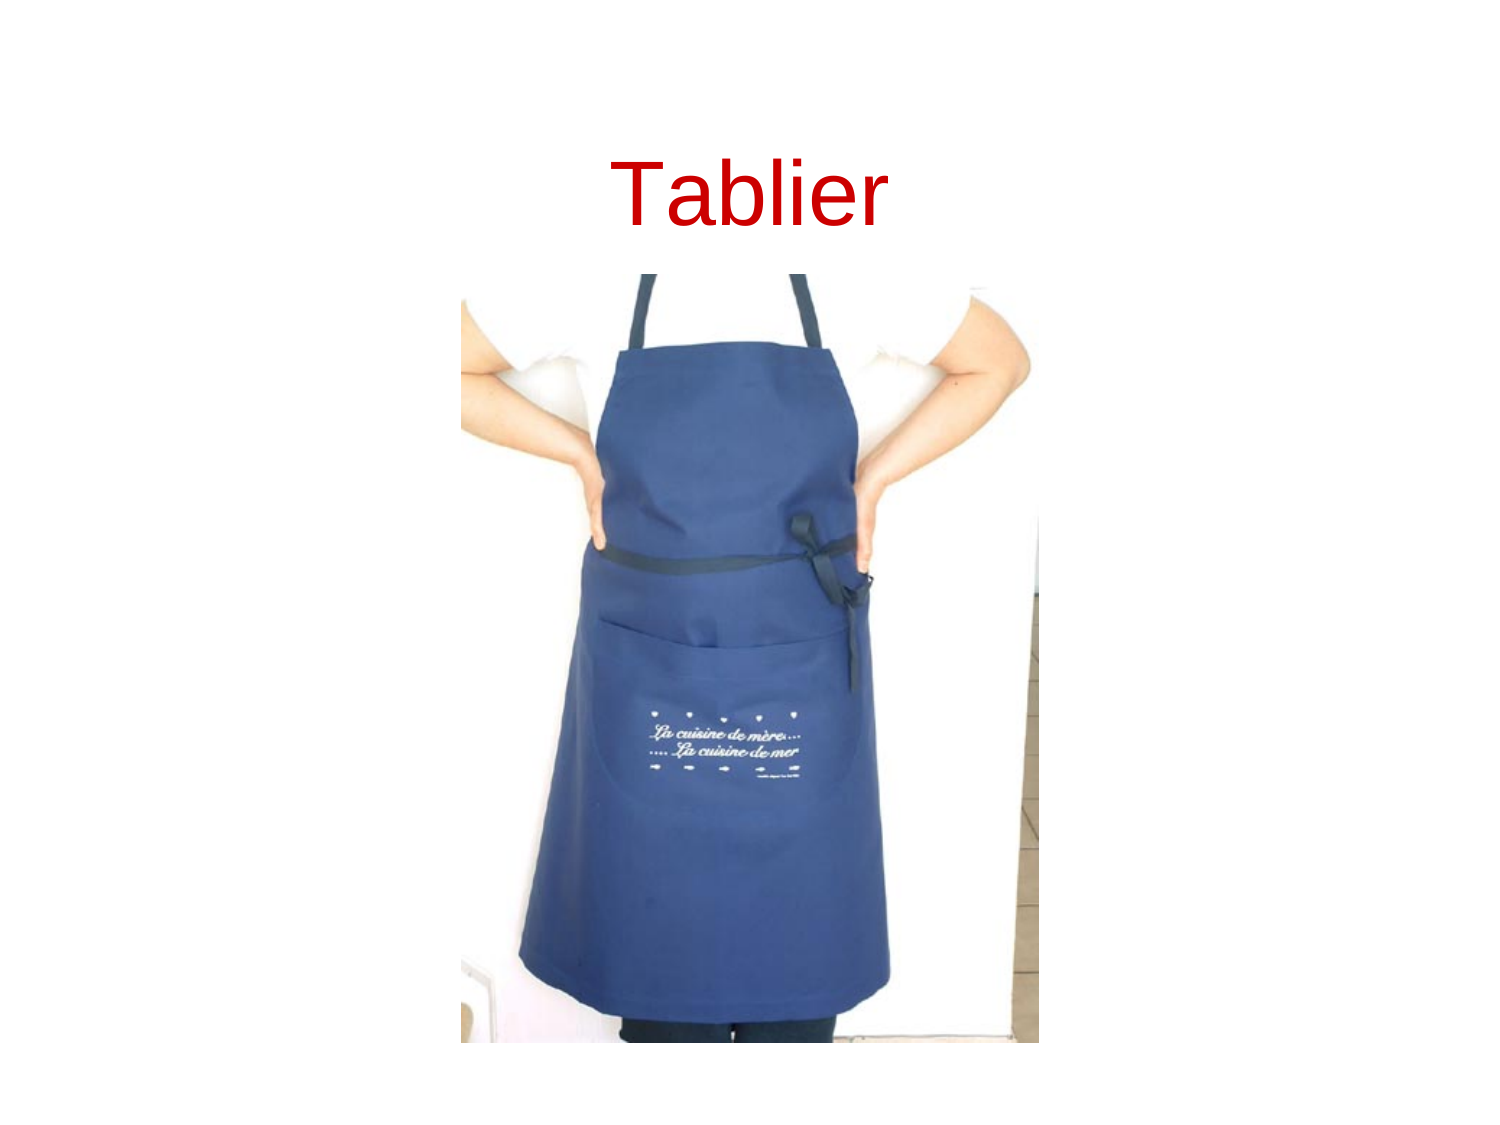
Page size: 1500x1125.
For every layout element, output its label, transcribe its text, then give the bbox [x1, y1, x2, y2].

picture [461, 274, 1039, 1043]
title Tablier [112, 99, 1388, 288]
